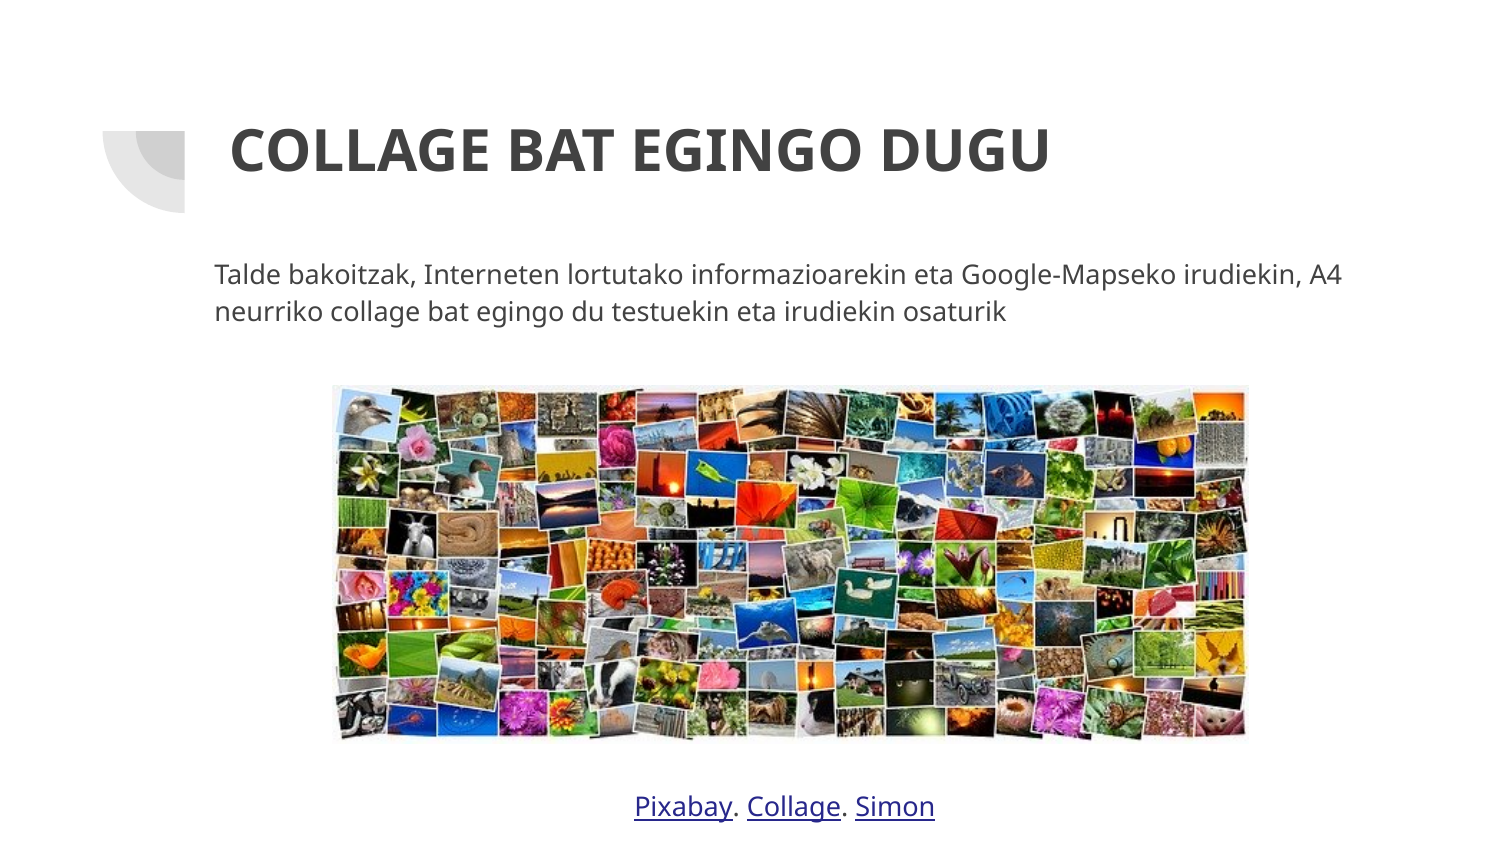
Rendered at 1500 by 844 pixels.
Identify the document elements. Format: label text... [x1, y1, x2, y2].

list Talde bakoitzak, Interneten lortutako informazioarekin eta Google-Mapseko irudiekin, A4 neurriko collage bat egingo du testuekin eta irudiekin osaturik Pixabay. Collage. Simon [199, 237, 1368, 744]
picture [332, 385, 1249, 744]
title COLLAGE BAT EGINGO DUGU [213, 98, 1368, 237]
